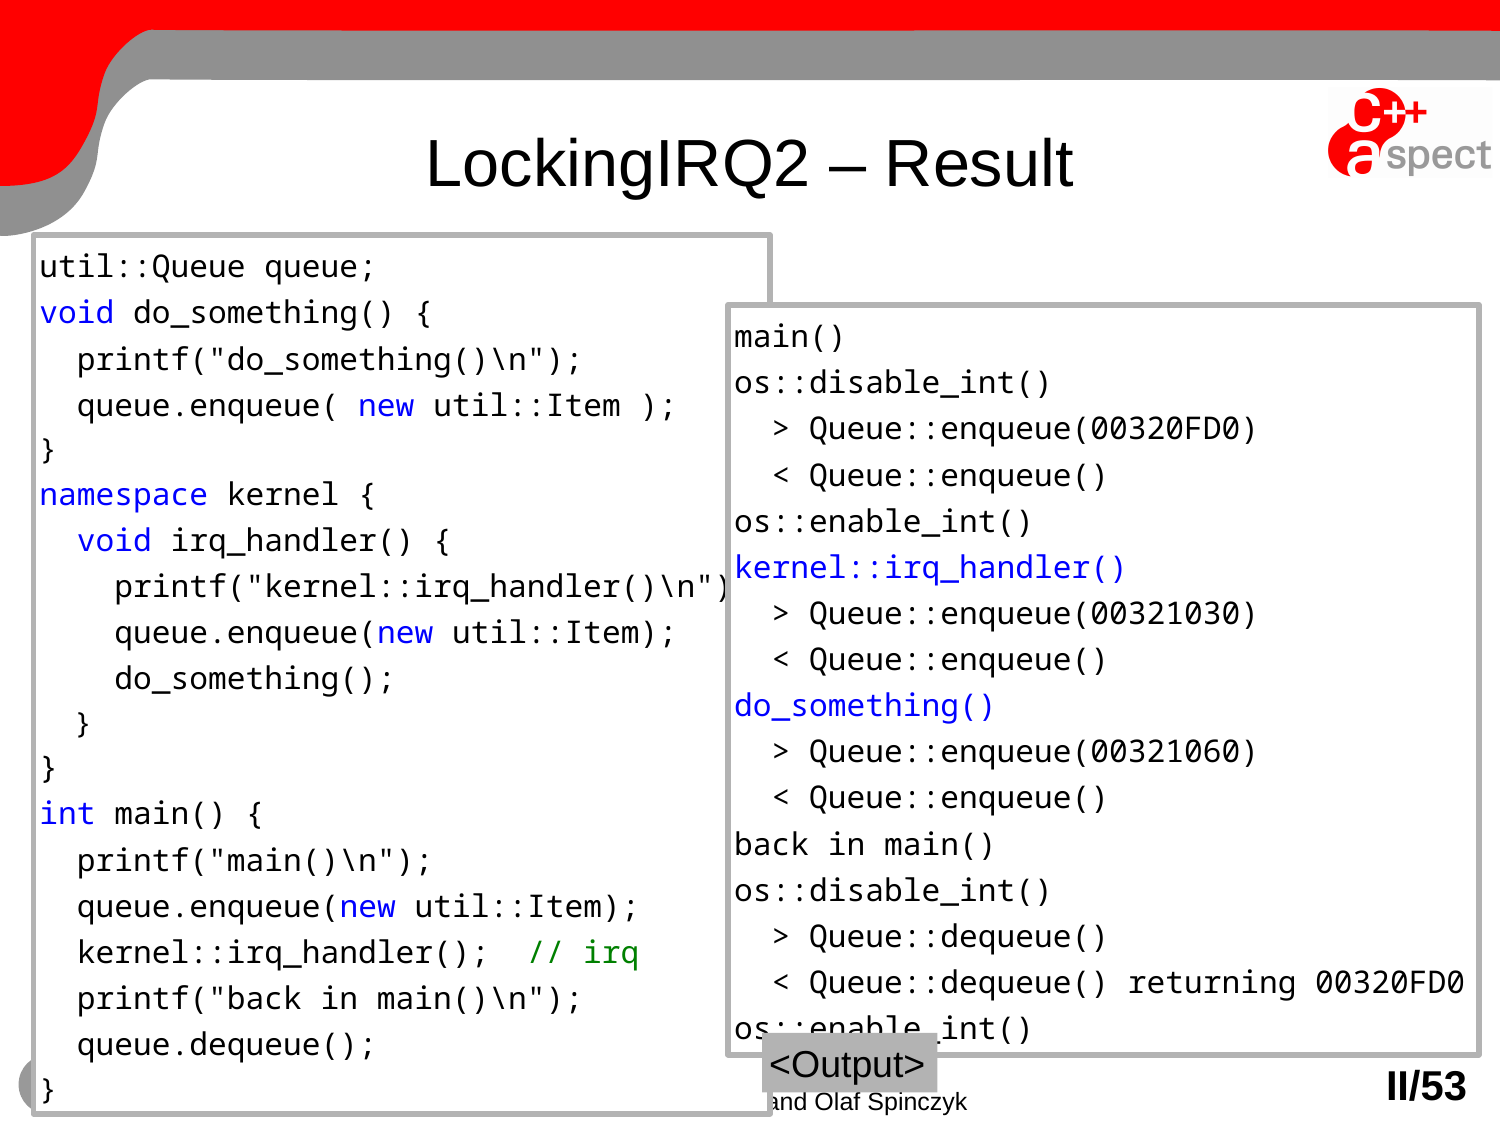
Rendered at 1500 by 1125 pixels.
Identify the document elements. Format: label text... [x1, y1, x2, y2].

text_box util::Queue queue; void do_something() { printf("do_something()\n"); queue.enqueue( new util::Item ); } namespace kernel { void irq_handler() { printf("kernel::irq_handler()\n"); queue.enqueue(new util::Item); do_something(); } } int main() { printf("main()\n"); queue.enqueue(new util::Item); kernel::irq_handler(); // irq printf("back in main()\n"); queue.dequeue(); } [33, 235, 771, 982]
title LockingIRQ2 – Result [112, 98, 1388, 223]
text_box main() os::disable_int() > Queue::enqueue(00320FD0) < Queue::enqueue() os::enable_int() kernel::irq_handler() > Queue::enqueue(00321030) < Queue::enqueue() do_something() > Queue::enqueue(00321060) < Queue::enqueue() back in main() os::disable_int() > Queue::dequeue() < Queue::dequeue() returning 00320FD0 os::enable_int() [728, 304, 1479, 1033]
text_box <Output> [762, 1032, 938, 1090]
